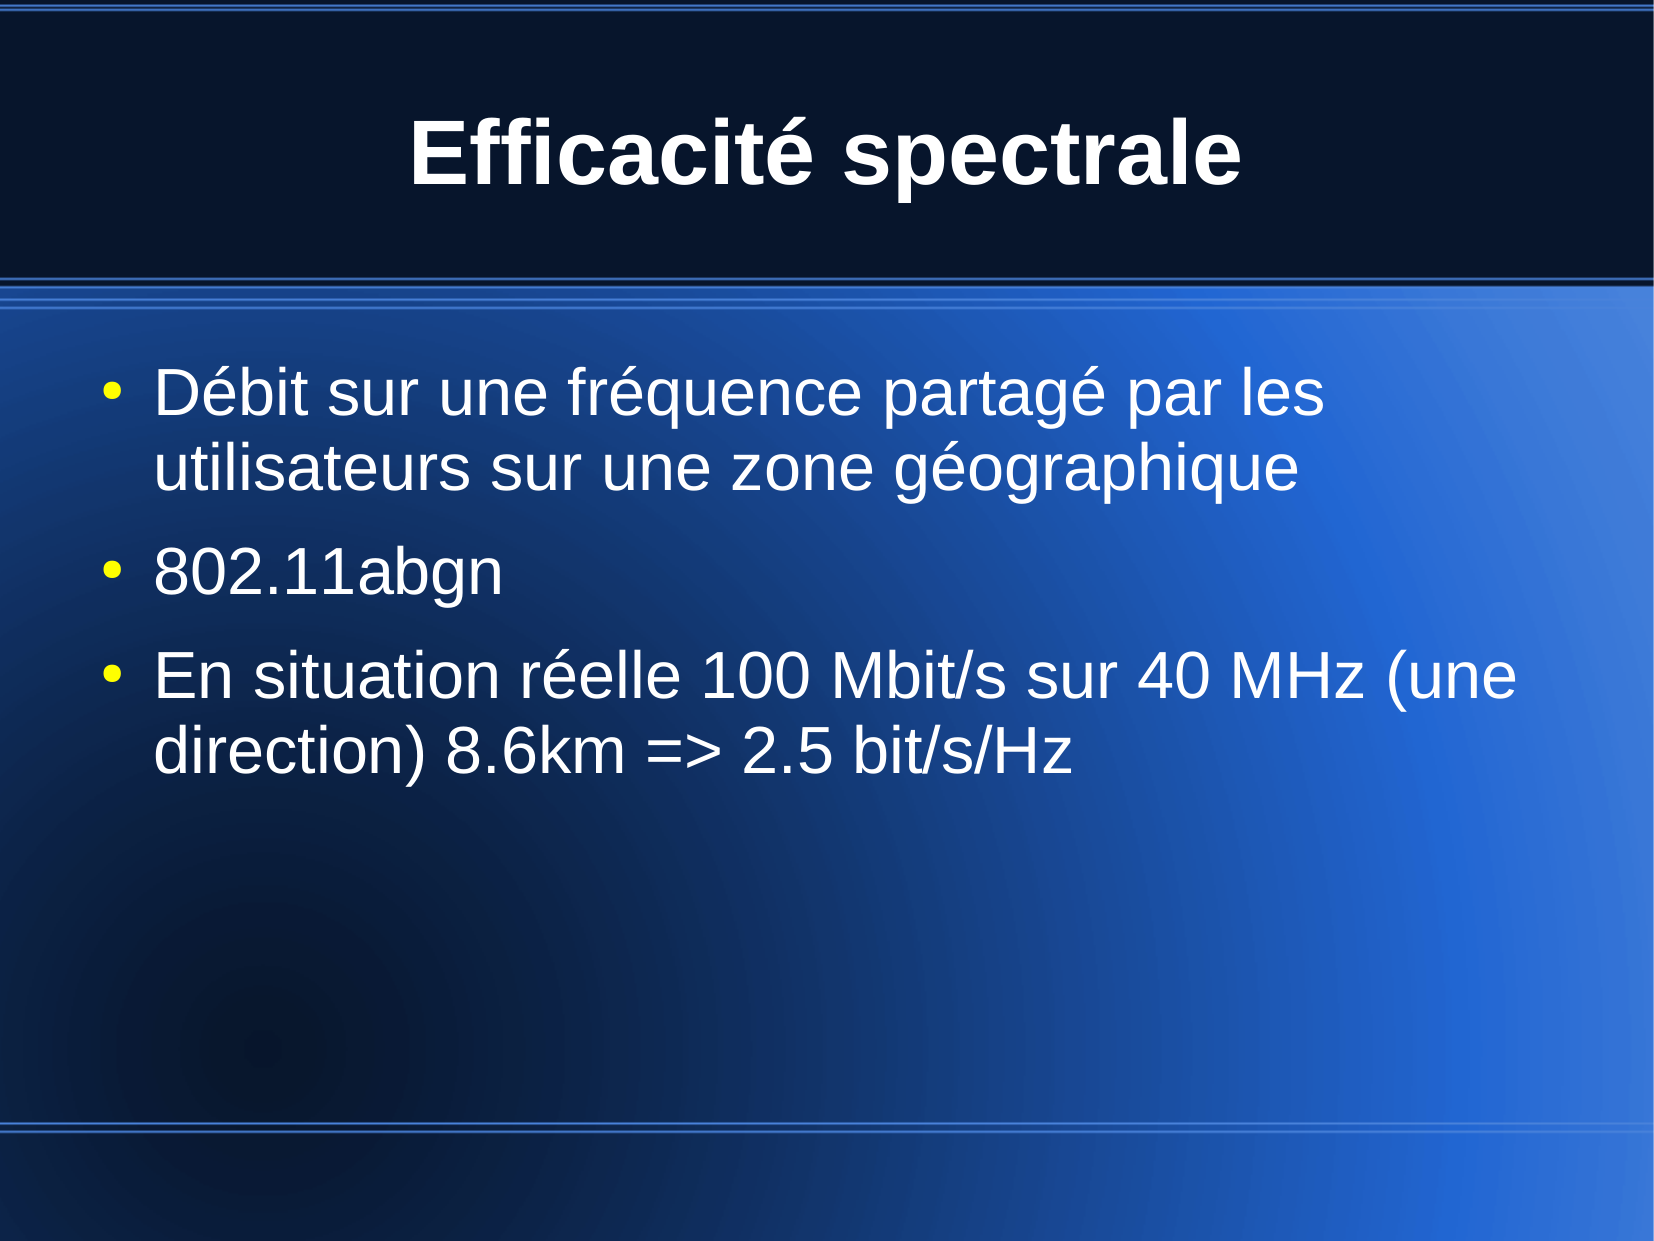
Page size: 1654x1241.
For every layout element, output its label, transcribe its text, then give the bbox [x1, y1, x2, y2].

list Débit sur une fréquence partagé par les utilisateurs sur une zone géographique 802.11abgn En situation réelle 100 Mbit/s sur 40 MHz (une direction) 8.6km => 2.5 bit/s/Hz [82, 355, 1571, 1159]
picture [0, 0, 1654, 1241]
title Efficacité spectrale [82, 56, 1571, 250]
